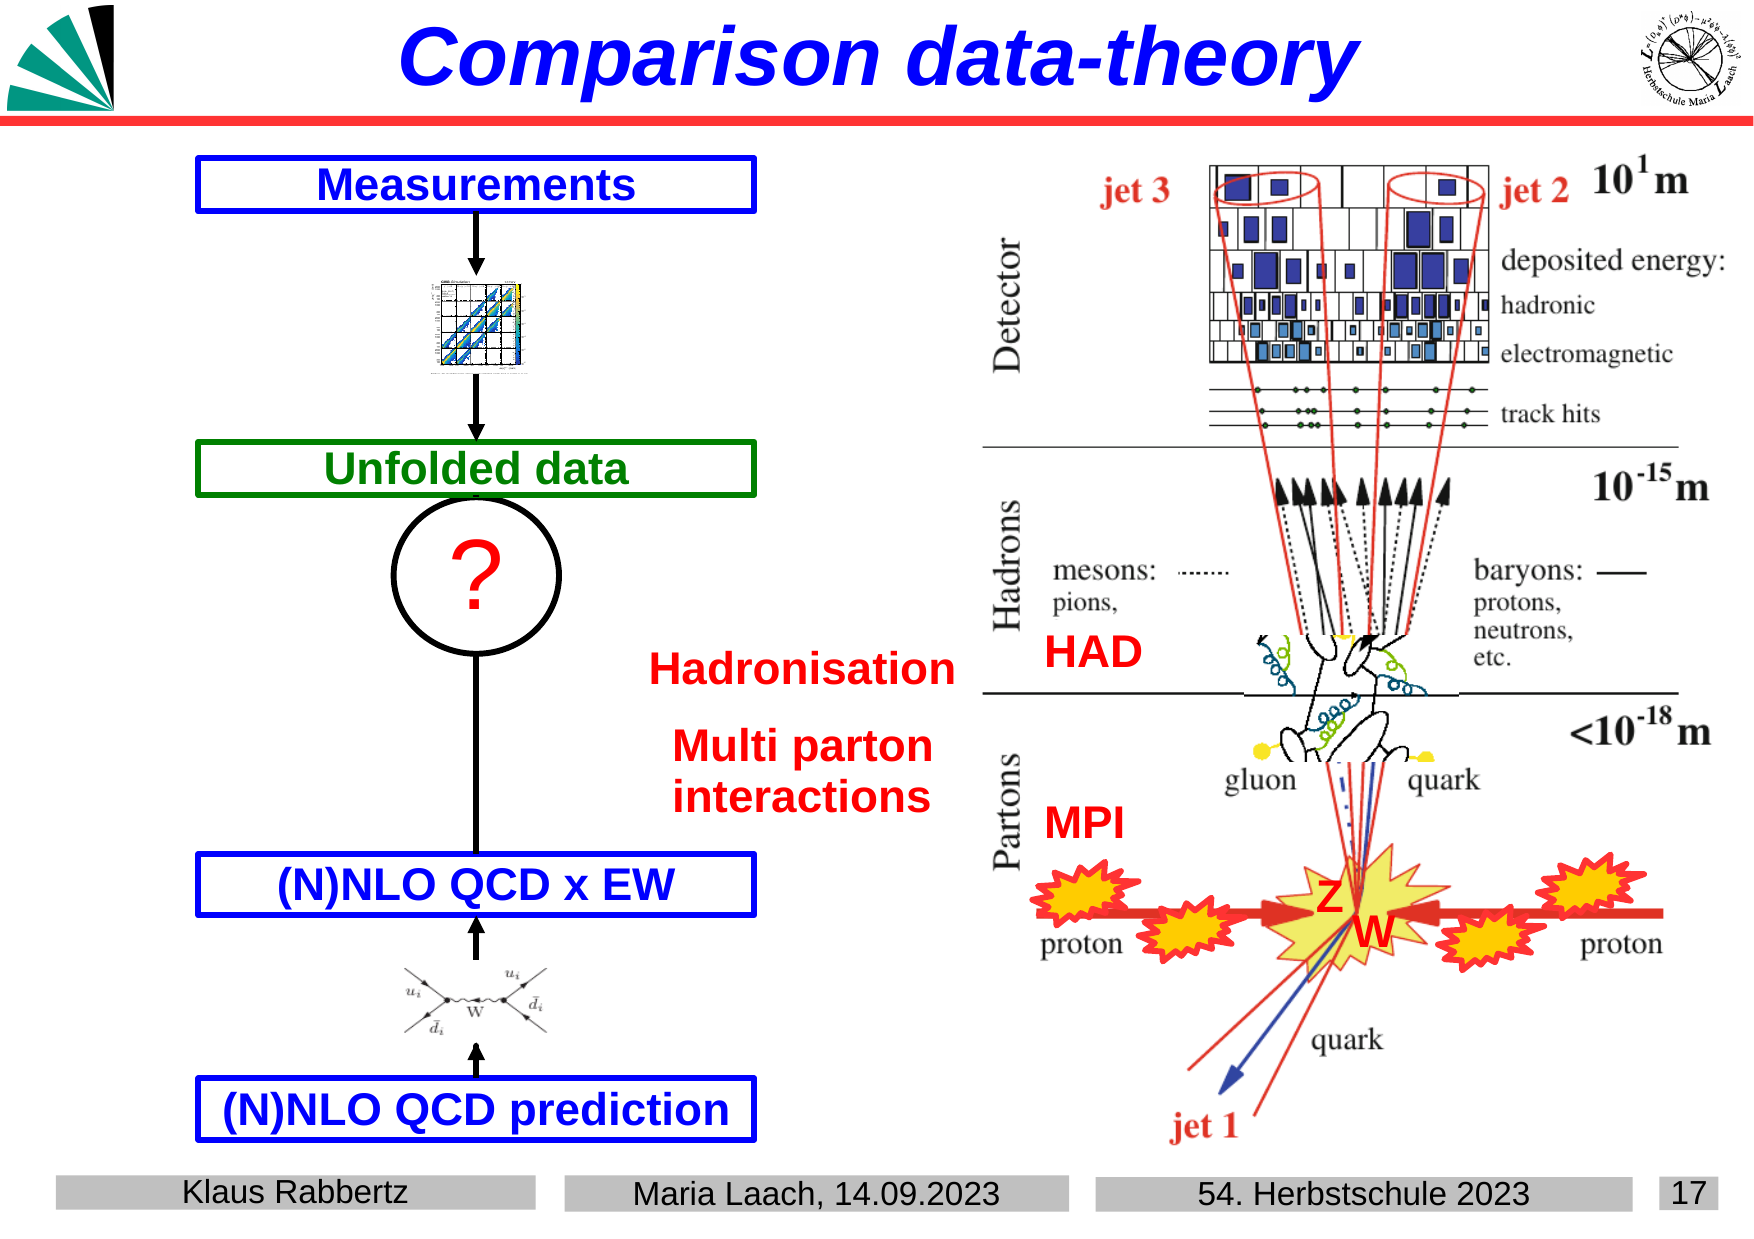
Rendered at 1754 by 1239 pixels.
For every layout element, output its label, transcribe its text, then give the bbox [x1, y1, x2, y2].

text_box ? [393, 497, 560, 654]
picture [425, 275, 528, 374]
text_box Unfolded data [198, 441, 755, 495]
text_box [1032, 861, 1139, 926]
text_box Measurements [198, 158, 755, 212]
text_box [1537, 854, 1645, 919]
text_box [1437, 906, 1545, 971]
text_box HAD [1032, 619, 1156, 683]
text_box W [1340, 900, 1408, 964]
title Comparison data-theory [129, 0, 1627, 114]
text_box Z [1303, 865, 1356, 929]
picture [1641, 11, 1741, 106]
text_box (N)NLO QCD prediction [198, 1078, 755, 1140]
text_box MPI [1032, 790, 1138, 854]
picture [7, 5, 114, 112]
picture [970, 146, 1730, 1153]
text_box Hadronisation [636, 636, 969, 700]
picture [397, 959, 556, 1043]
text_box Multi parton interactions [660, 713, 947, 828]
text_box (N)NLO QCD x EW [198, 853, 755, 916]
text_box [1138, 897, 1245, 962]
